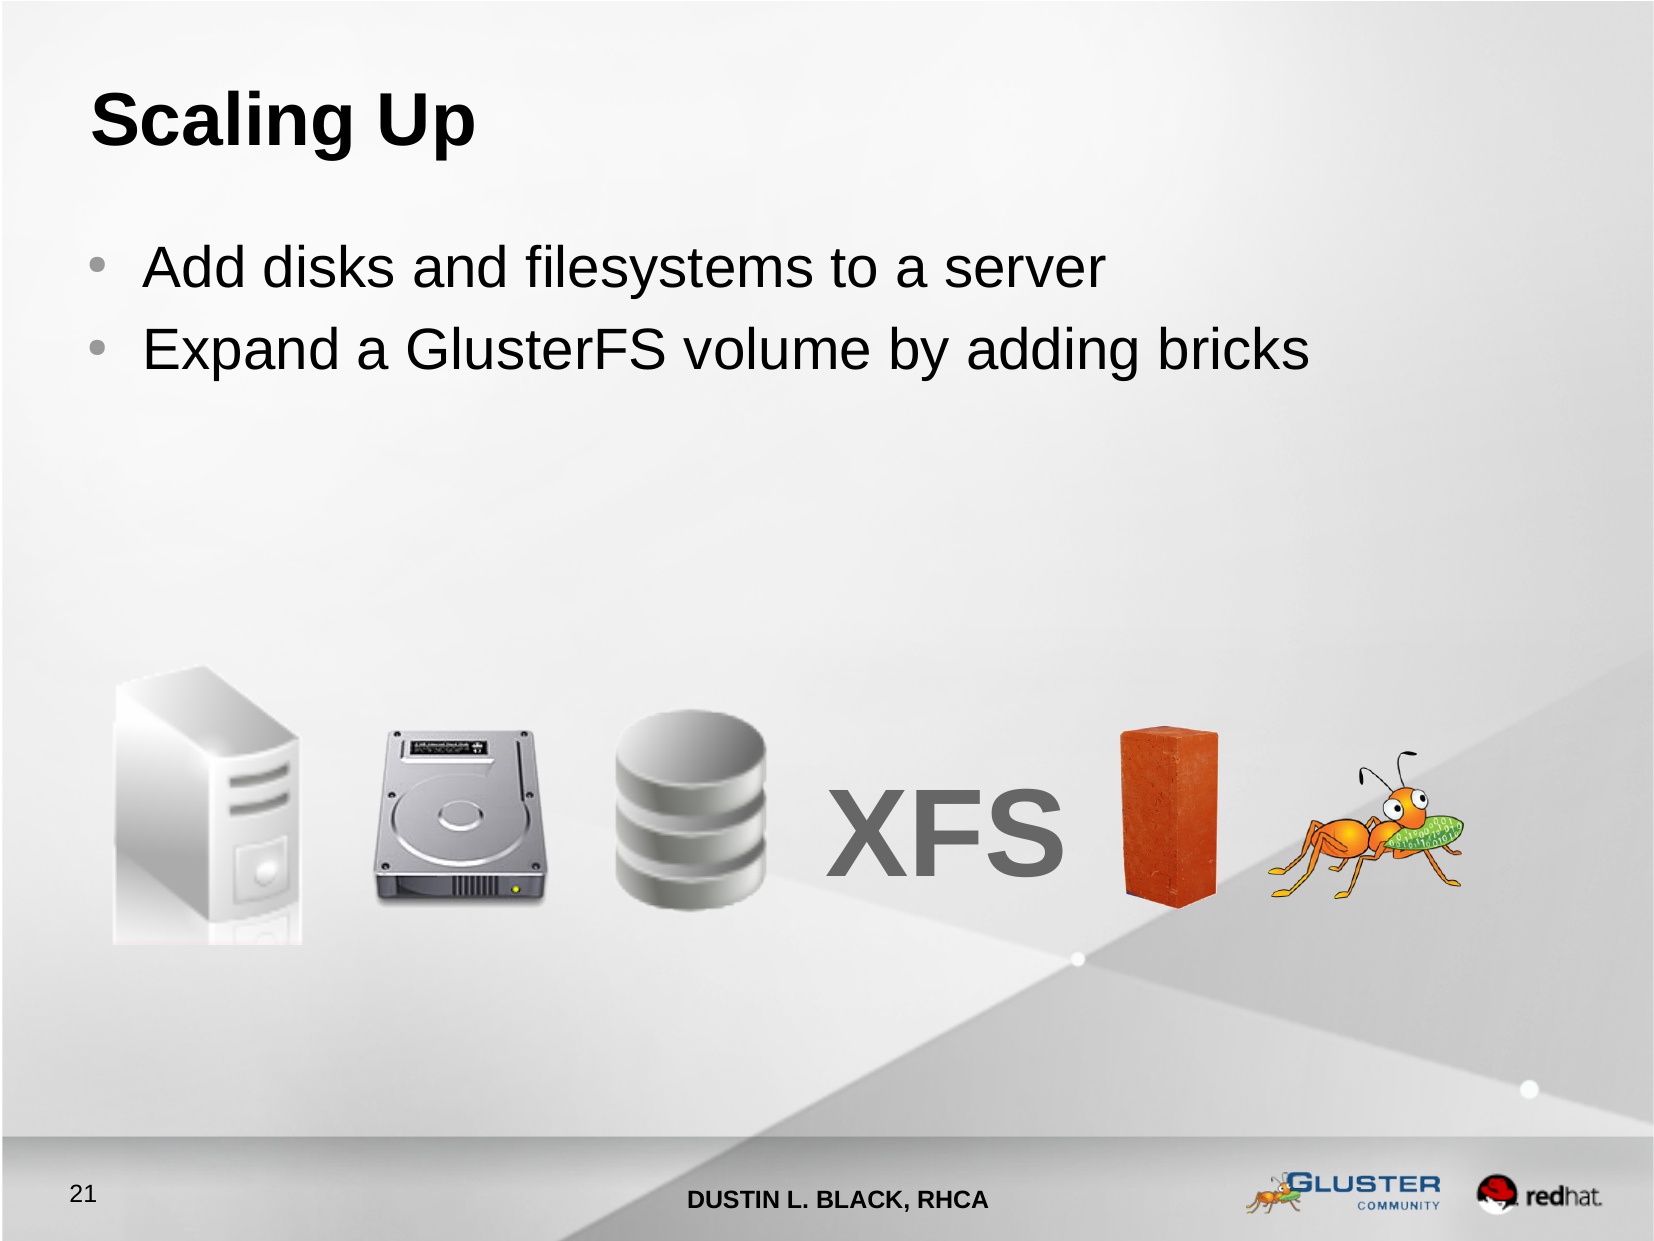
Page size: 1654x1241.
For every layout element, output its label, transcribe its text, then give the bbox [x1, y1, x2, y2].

picture [2, 1, 1654, 1241]
list Add disks and filesystems to a server Expand a GlusterFS volume by adding bricks [86, 232, 1576, 1111]
list XFS [825, 760, 1081, 901]
title Scaling Up [90, 15, 1579, 223]
